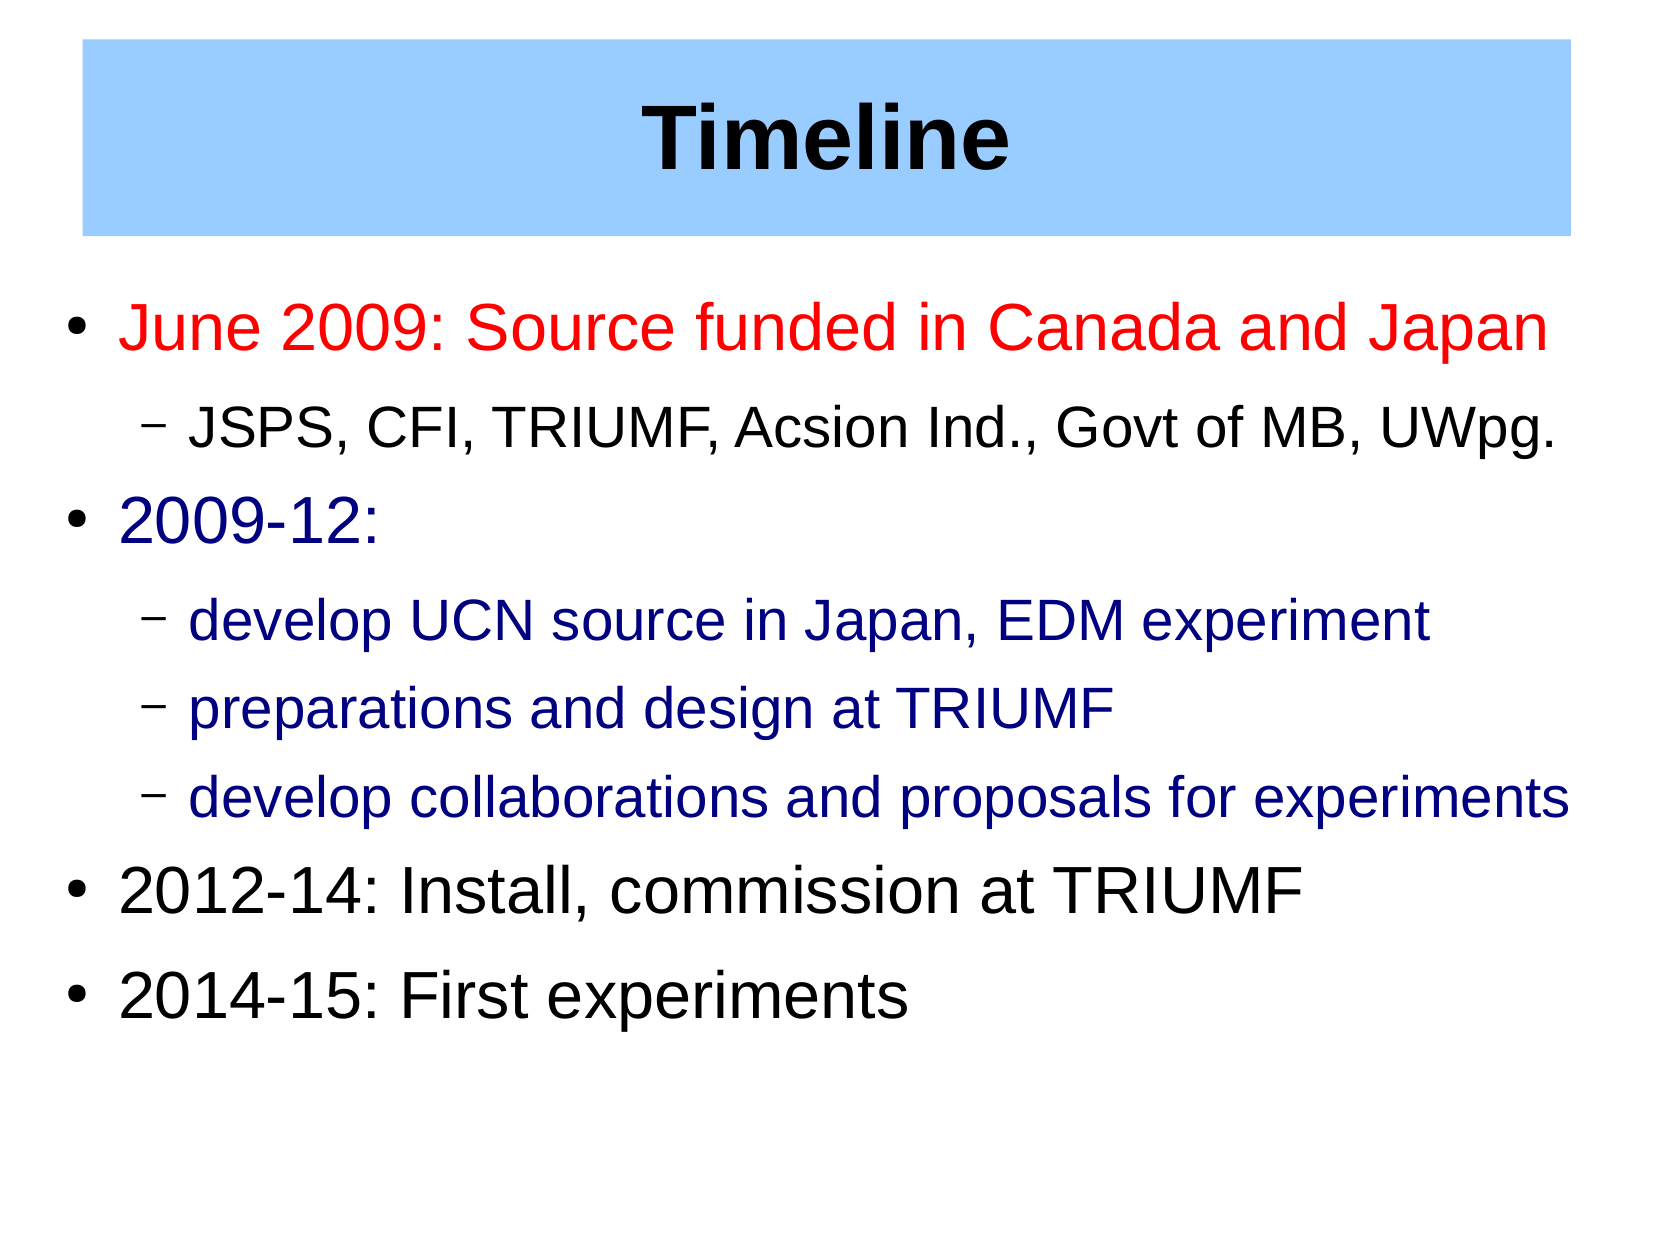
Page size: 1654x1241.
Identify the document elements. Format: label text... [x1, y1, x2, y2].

title Timeline [82, 39, 1571, 237]
list June 2009: Source funded in Canada and Japan JSPS, CFI, TRIUMF, Acsion Ind., Govt of MB, UWpg. 2009-12: develop UCN source in Japan, EDM experiment preparations and design at TRIUMF develop collaborations and proposals for experiments 2012-14: Install, commission at TRIUMF 2014-15: First experiments [47, 290, 1613, 1109]
